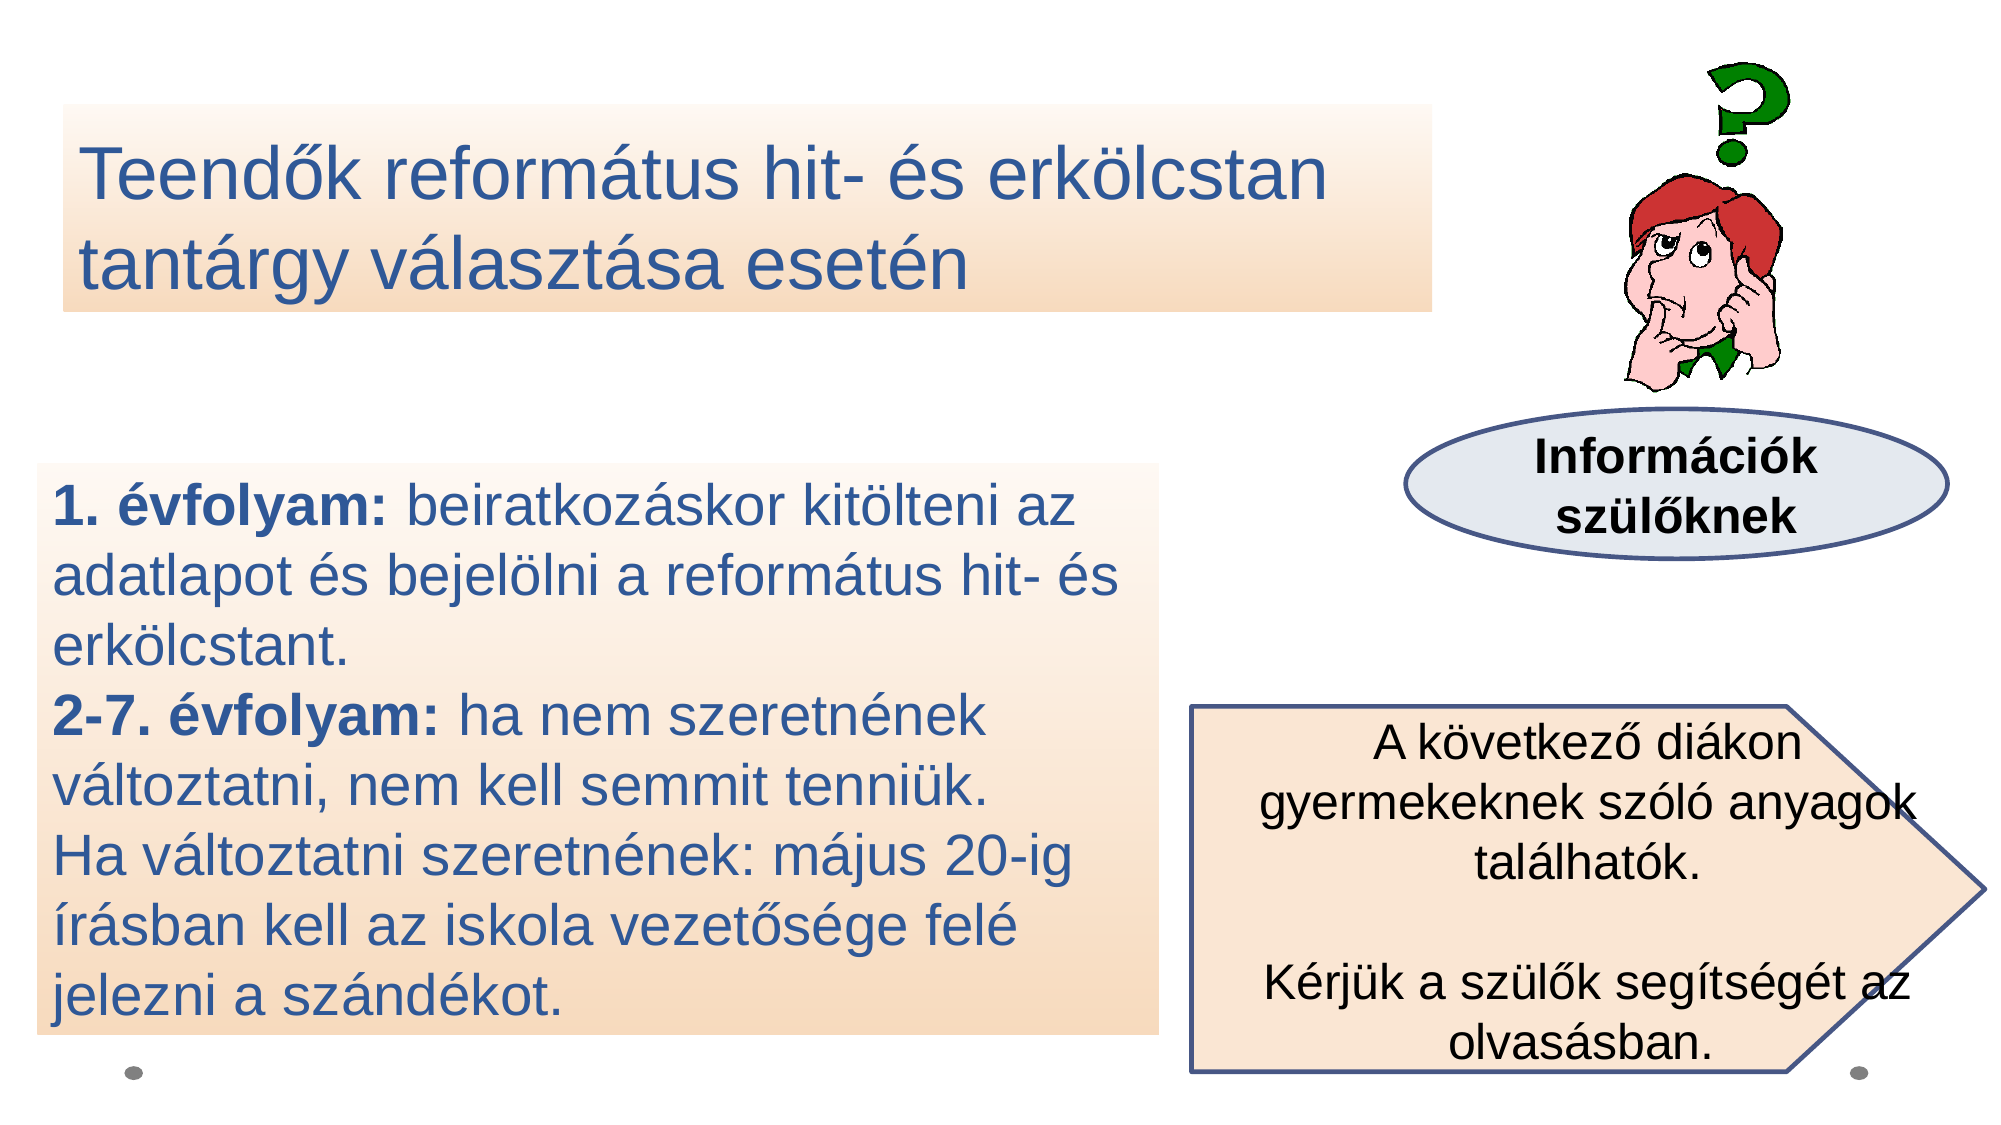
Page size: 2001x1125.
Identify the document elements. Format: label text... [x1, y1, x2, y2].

text_box A következő diákon gyermekeknek szóló anyagok találhatók. Kérjük a szülők segítségét az olvasásban. [1191, 706, 1986, 1072]
text_box Teendők református hit- és erkölcstan tantárgy választása esetén [63, 104, 1433, 312]
text_box 1. évfolyam: beiratkozáskor kitölteni az adatlapot és bejelölni a református hit- és erkölcstant. 2-7. évfolyam: ha nem szeretnének változtatni, nem kell semmit tenniük. Ha változtatni szeretnének: május 20-ig írásban kell az iskola vezetősége felé jelezni a szándékot. [37, 463, 1159, 1035]
text_box Információk szülőknek [1405, 408, 1948, 559]
picture [1624, 57, 1791, 393]
